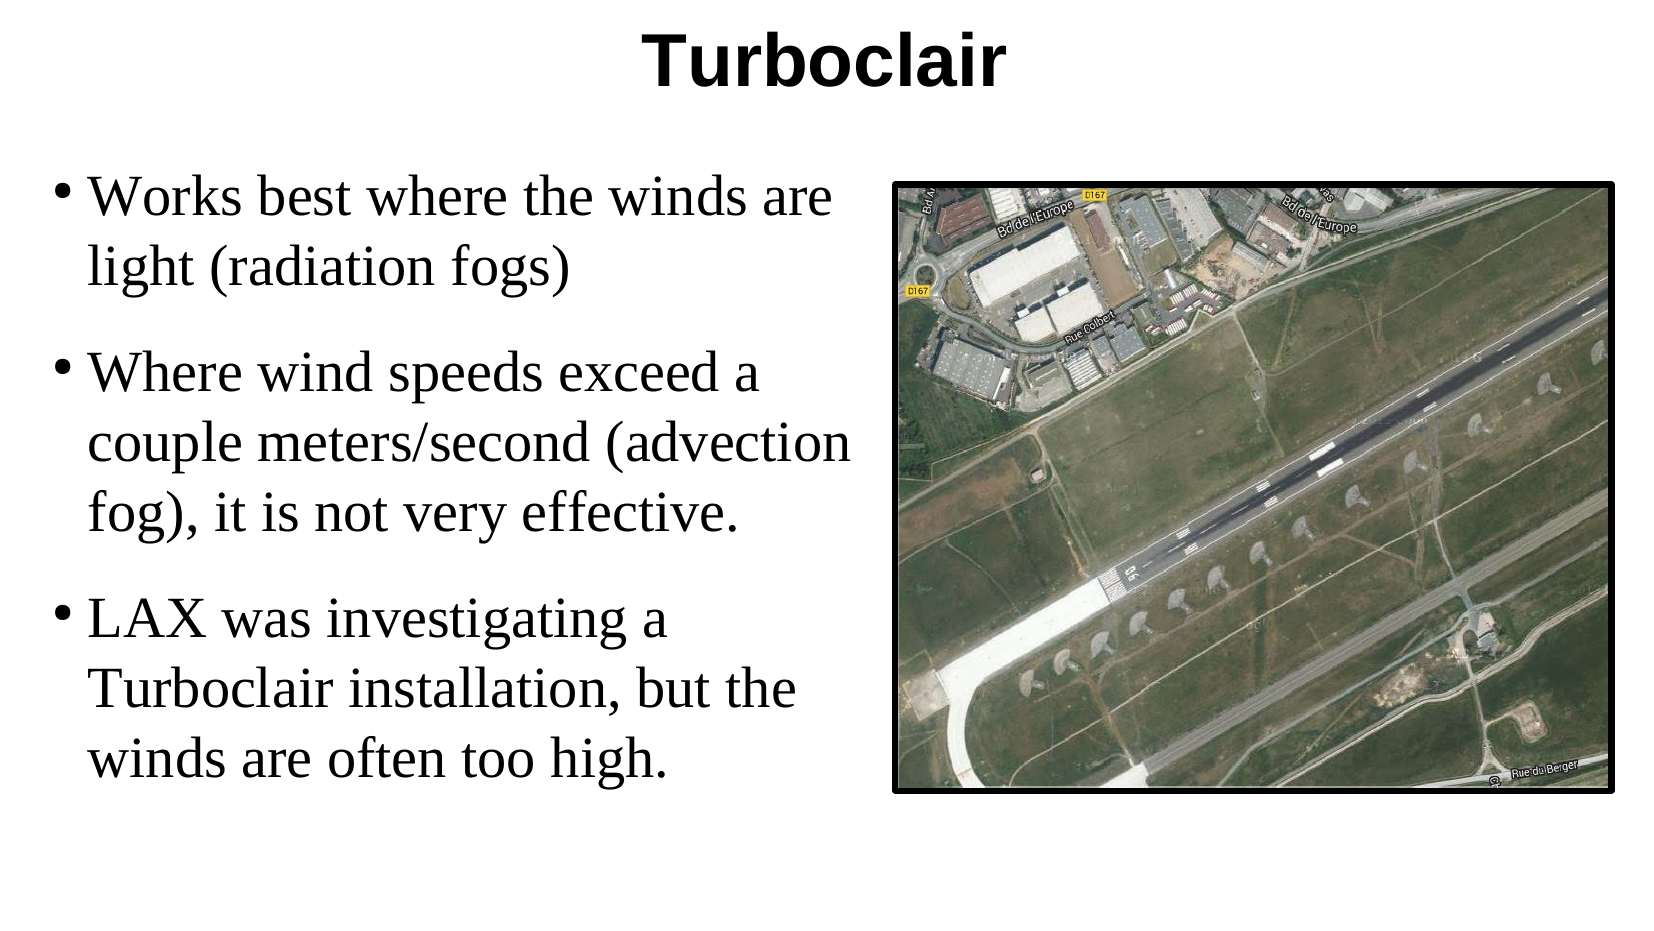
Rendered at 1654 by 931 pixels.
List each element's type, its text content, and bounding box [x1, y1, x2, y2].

text_box Works best where the winds are light (radiation fogs) Where wind speeds exceed a couple meters/second (advection fog), it is not very effective. LAX was investigating a Turboclair installation, but the winds are often too high. [4, 149, 901, 797]
title Turboclair [0, 5, 1654, 107]
picture [898, 187, 1609, 788]
